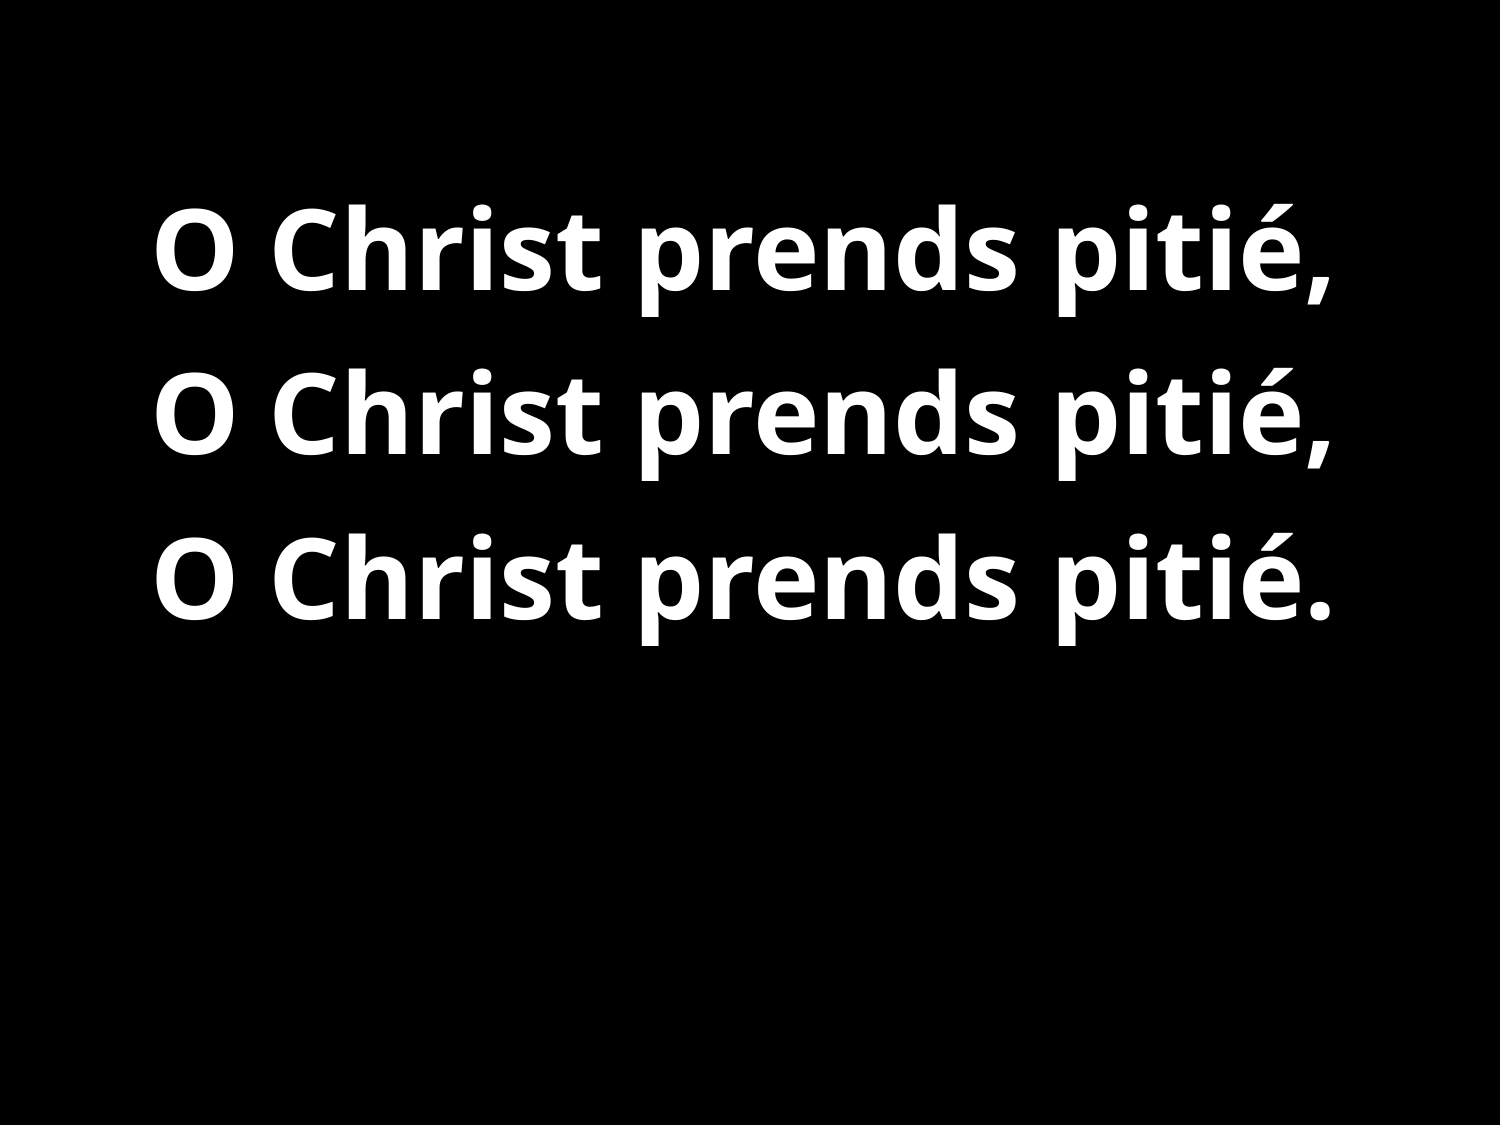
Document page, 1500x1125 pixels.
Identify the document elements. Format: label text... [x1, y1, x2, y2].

subtitle O Christ prends pitié, O Christ prends pitié, O Christ prends pitié. [0, 2, 1489, 1125]
